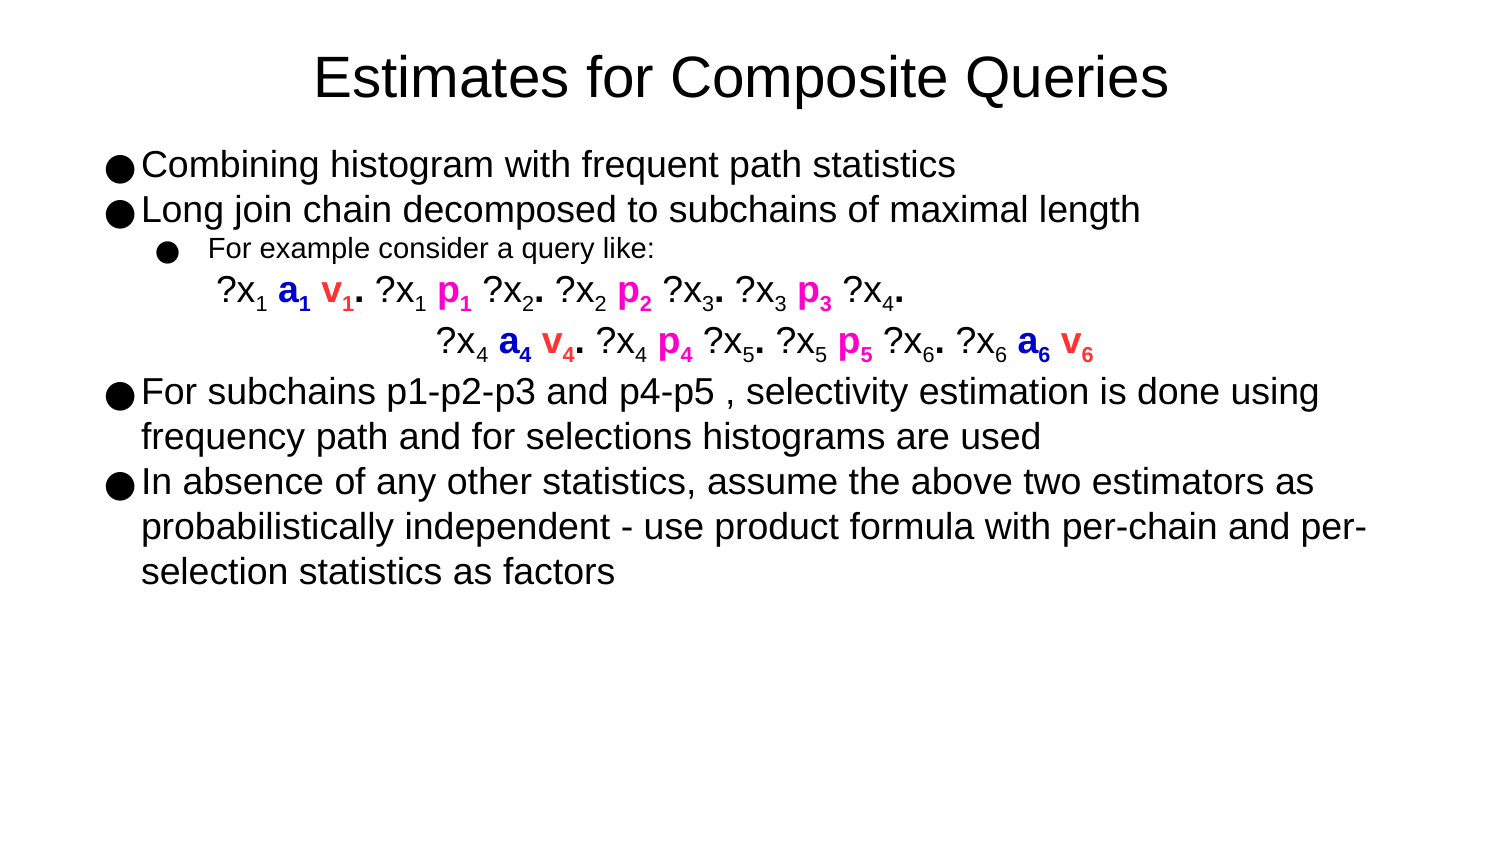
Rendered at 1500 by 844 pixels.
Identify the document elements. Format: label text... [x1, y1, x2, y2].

text_box Estimates for Composite Queries [43, 24, 1441, 118]
text_box Combining histogram with frequent path statistics Long join chain decomposed to subchains of maximal length For example consider a query like: ?x1 a1 v1. ?x1 p1 ?x2. ?x2 p2 ?x3. ?x3 p3 ?x4. ?x4 a4 v4. ?x4 p4 ?x5. ?x5 p5 ?x6. ?x6 a6 v6 For subchains p1-p2-p3 and p4-p5 , selectivity estimation is done using frequency path and for selections histograms are used In absence of any other statistics, assume the above two estimators as probabilistically independent - use product formula with per-chain and per-selection statistics as factors [51, 124, 1449, 685]
